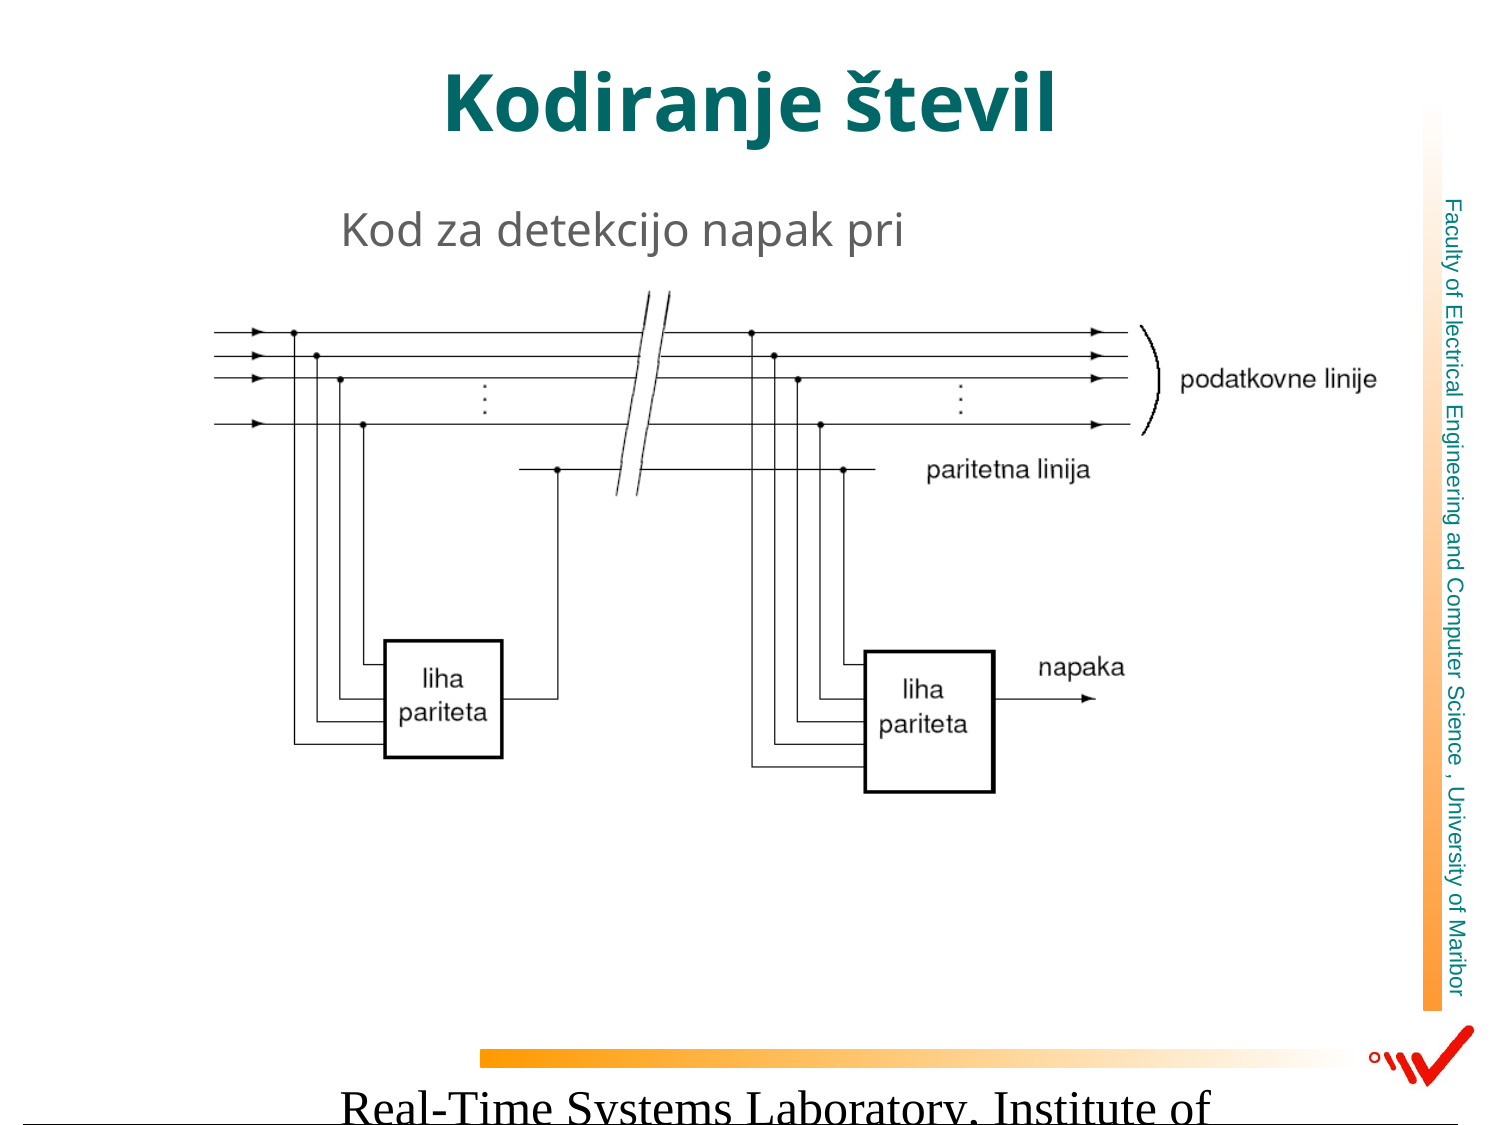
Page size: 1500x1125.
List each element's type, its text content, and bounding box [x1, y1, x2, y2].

title Kodiranje števil [75, 45, 1426, 233]
picture [182, 275, 1394, 819]
list Kod za detekcijo napak pri prenosu [325, 192, 1101, 271]
